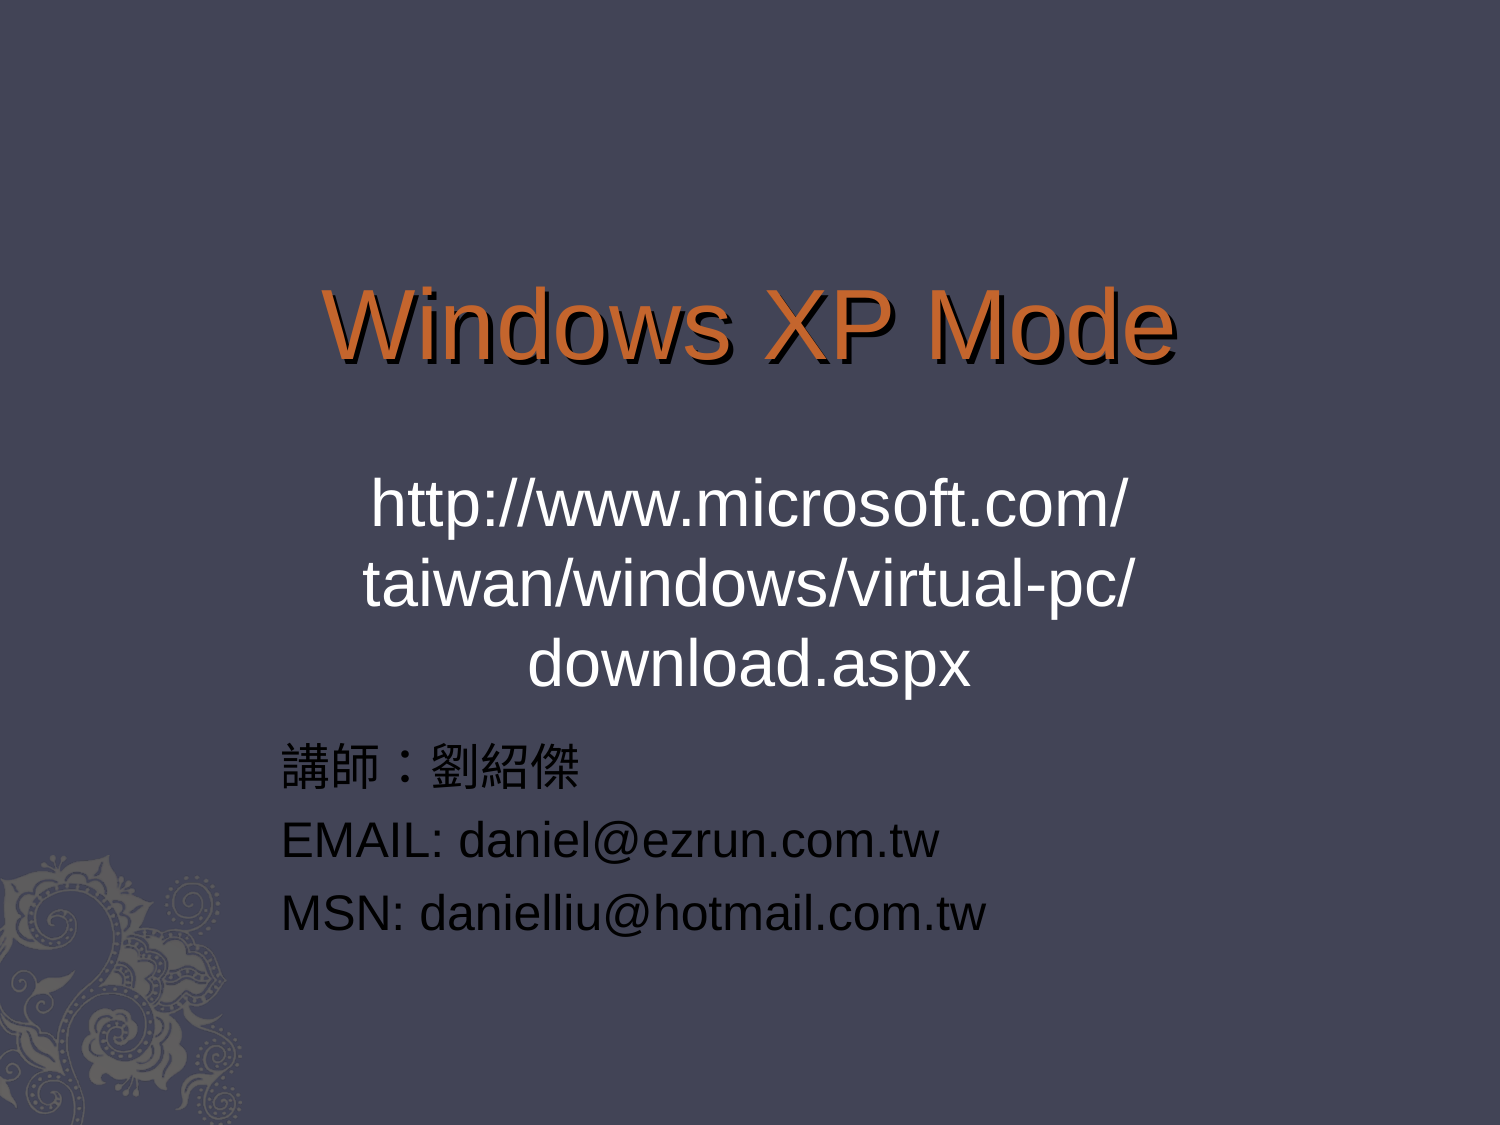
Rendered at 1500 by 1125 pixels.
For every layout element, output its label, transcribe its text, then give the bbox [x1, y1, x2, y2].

title Windows XP Mode [112, 199, 1388, 441]
subtitle http://www.microsoft.com/taiwan/windows/virtual-pc/download.aspx [249, 452, 1251, 739]
text_box 講師：劉紹傑 EMAIL: daniel@ezrun.com.tw MSN: danielliu@hotmail.com.tw [265, 727, 1400, 1024]
